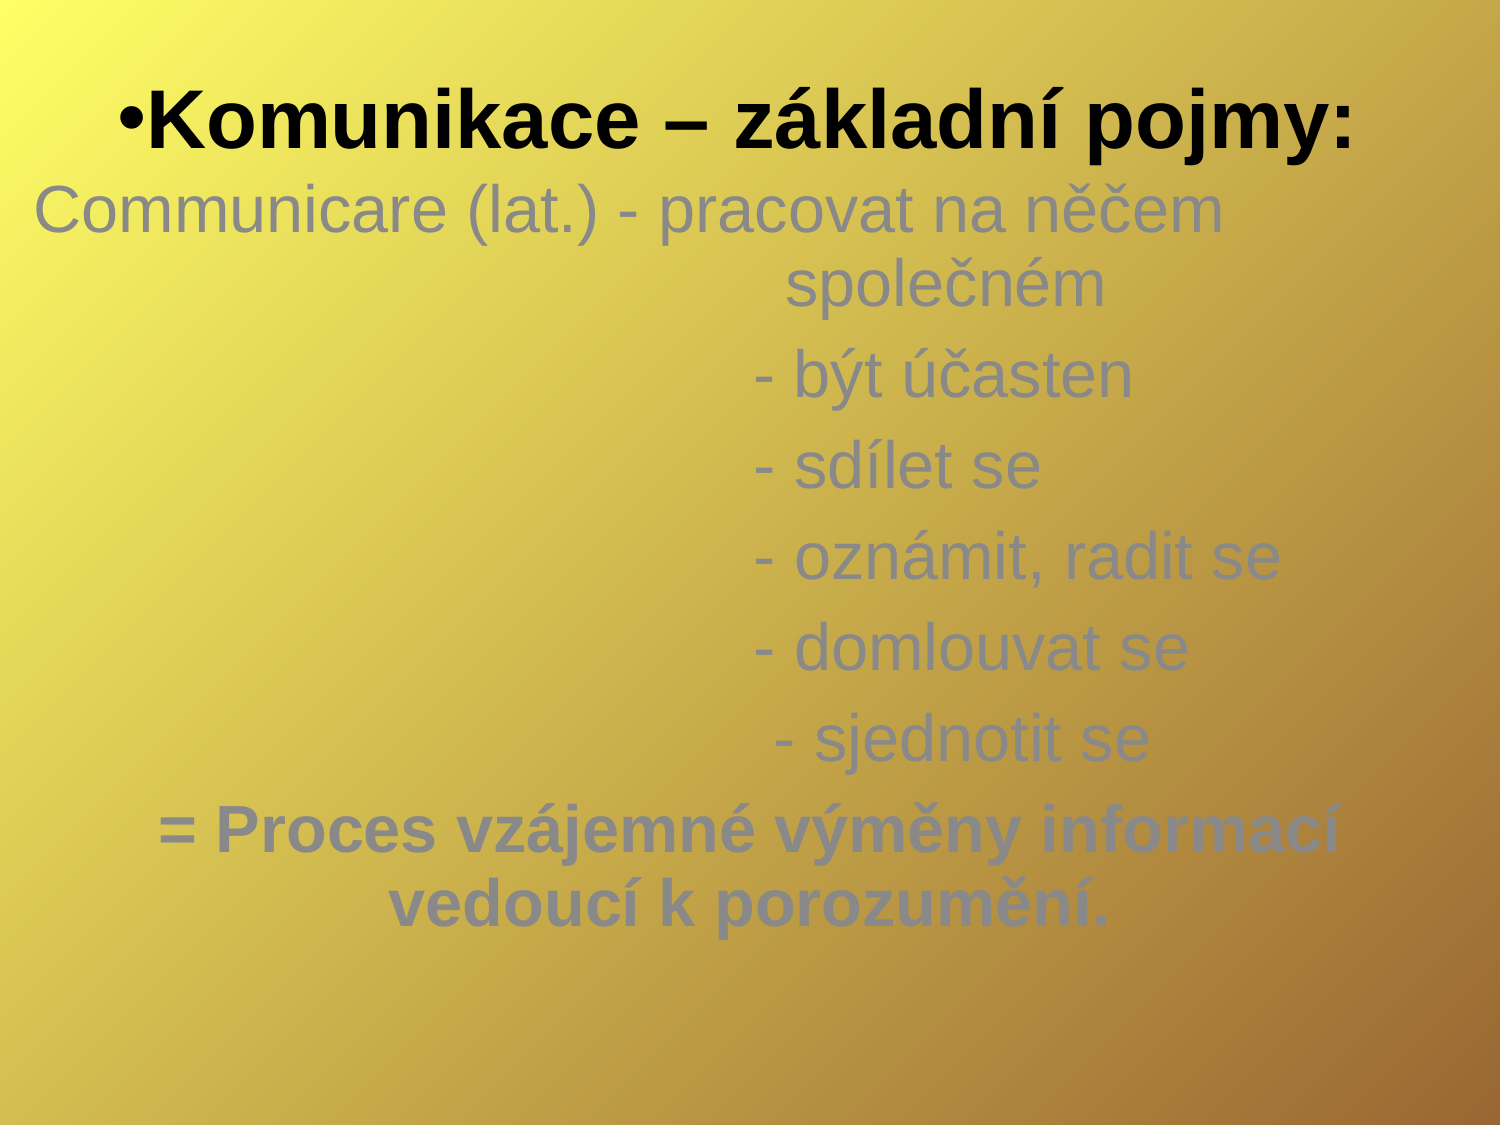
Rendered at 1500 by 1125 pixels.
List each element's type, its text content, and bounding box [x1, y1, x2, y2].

title Komunikace – základní pojmy: [100, 0, 1376, 172]
subtitle Communicare (lat.) - pracovat na něčem společném - být účasten - sdílet se - oznámit, radit se - domlouvat se - sjednotit se = Proces vzájemné výměny informací vedoucí k porozumění. [29, 172, 1471, 1106]
